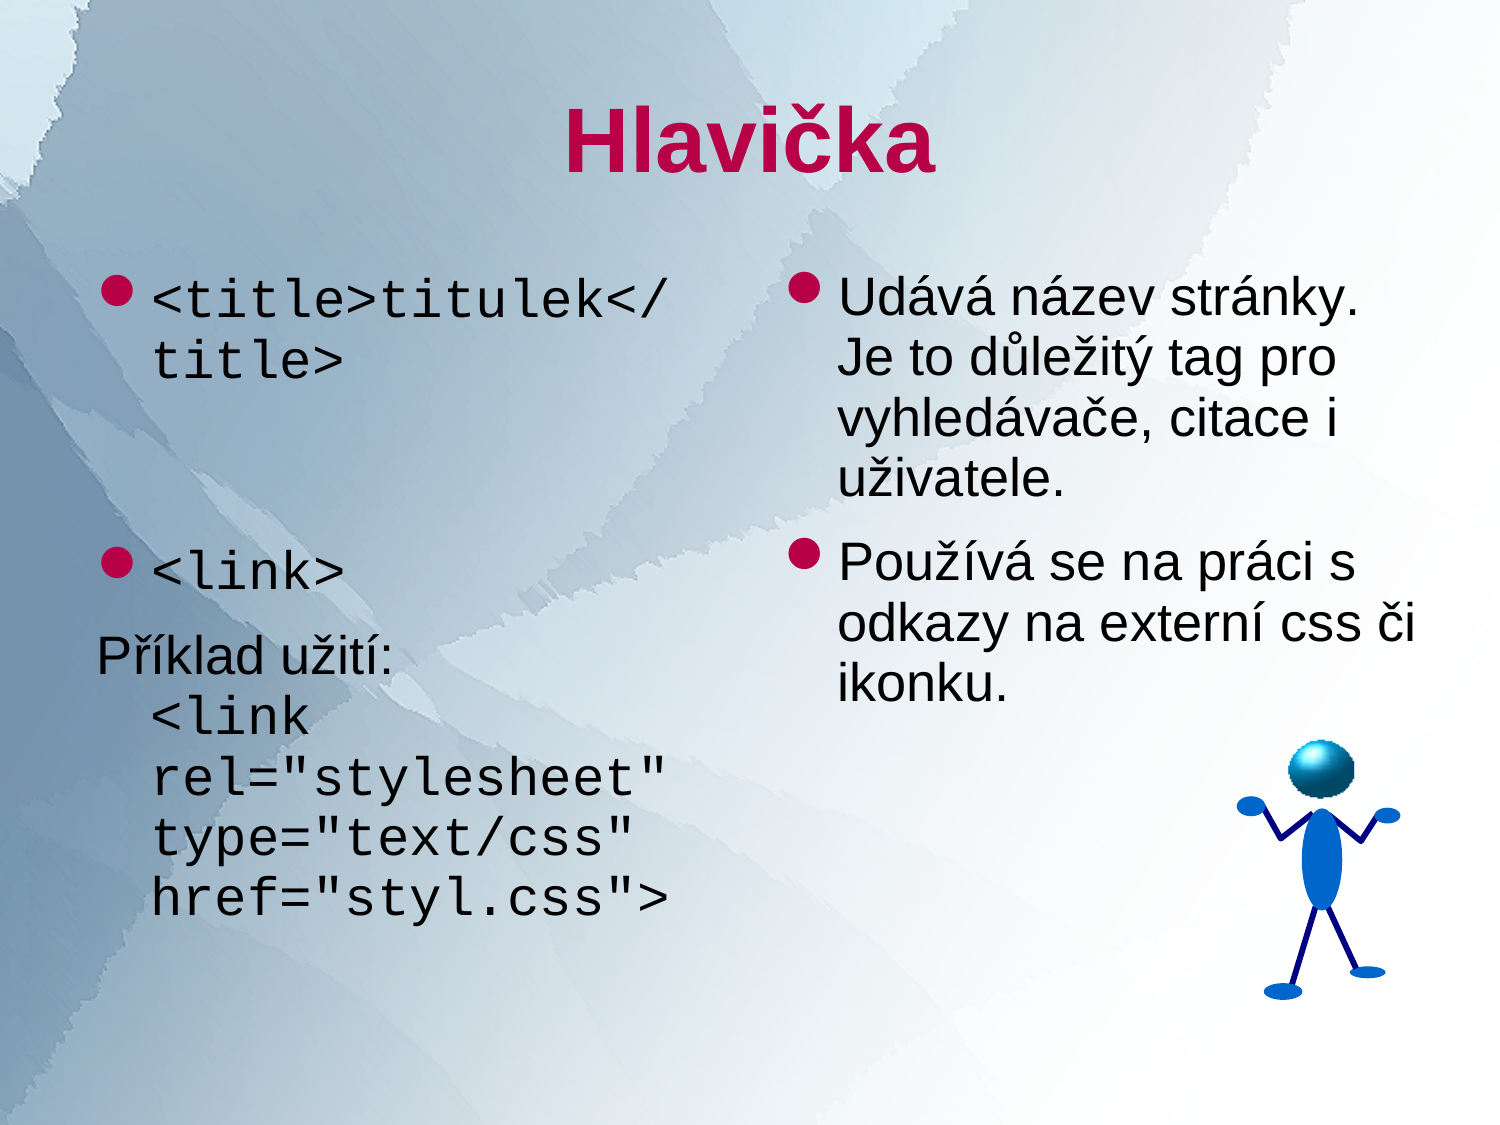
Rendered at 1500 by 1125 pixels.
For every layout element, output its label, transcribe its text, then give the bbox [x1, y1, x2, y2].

text_box Hlavička [75, 44, 1426, 233]
text_box [1236, 796, 1266, 817]
text_box [1374, 807, 1401, 824]
text_box [1349, 966, 1386, 979]
picture [0, 0, 1500, 1125]
text_box [1301, 808, 1343, 911]
text_box <title>titulek</title> <link> Příklad užití: <link rel="stylesheet" type="text/css" href="styl.css"> [79, 265, 739, 1009]
text_box [1263, 983, 1303, 1000]
text_box Udává název stránky. Je to důležitý tag pro vyhledávače, citace i uživatele. Používá se na práci s odkazy na externí css či ikonku. [766, 263, 1426, 1006]
